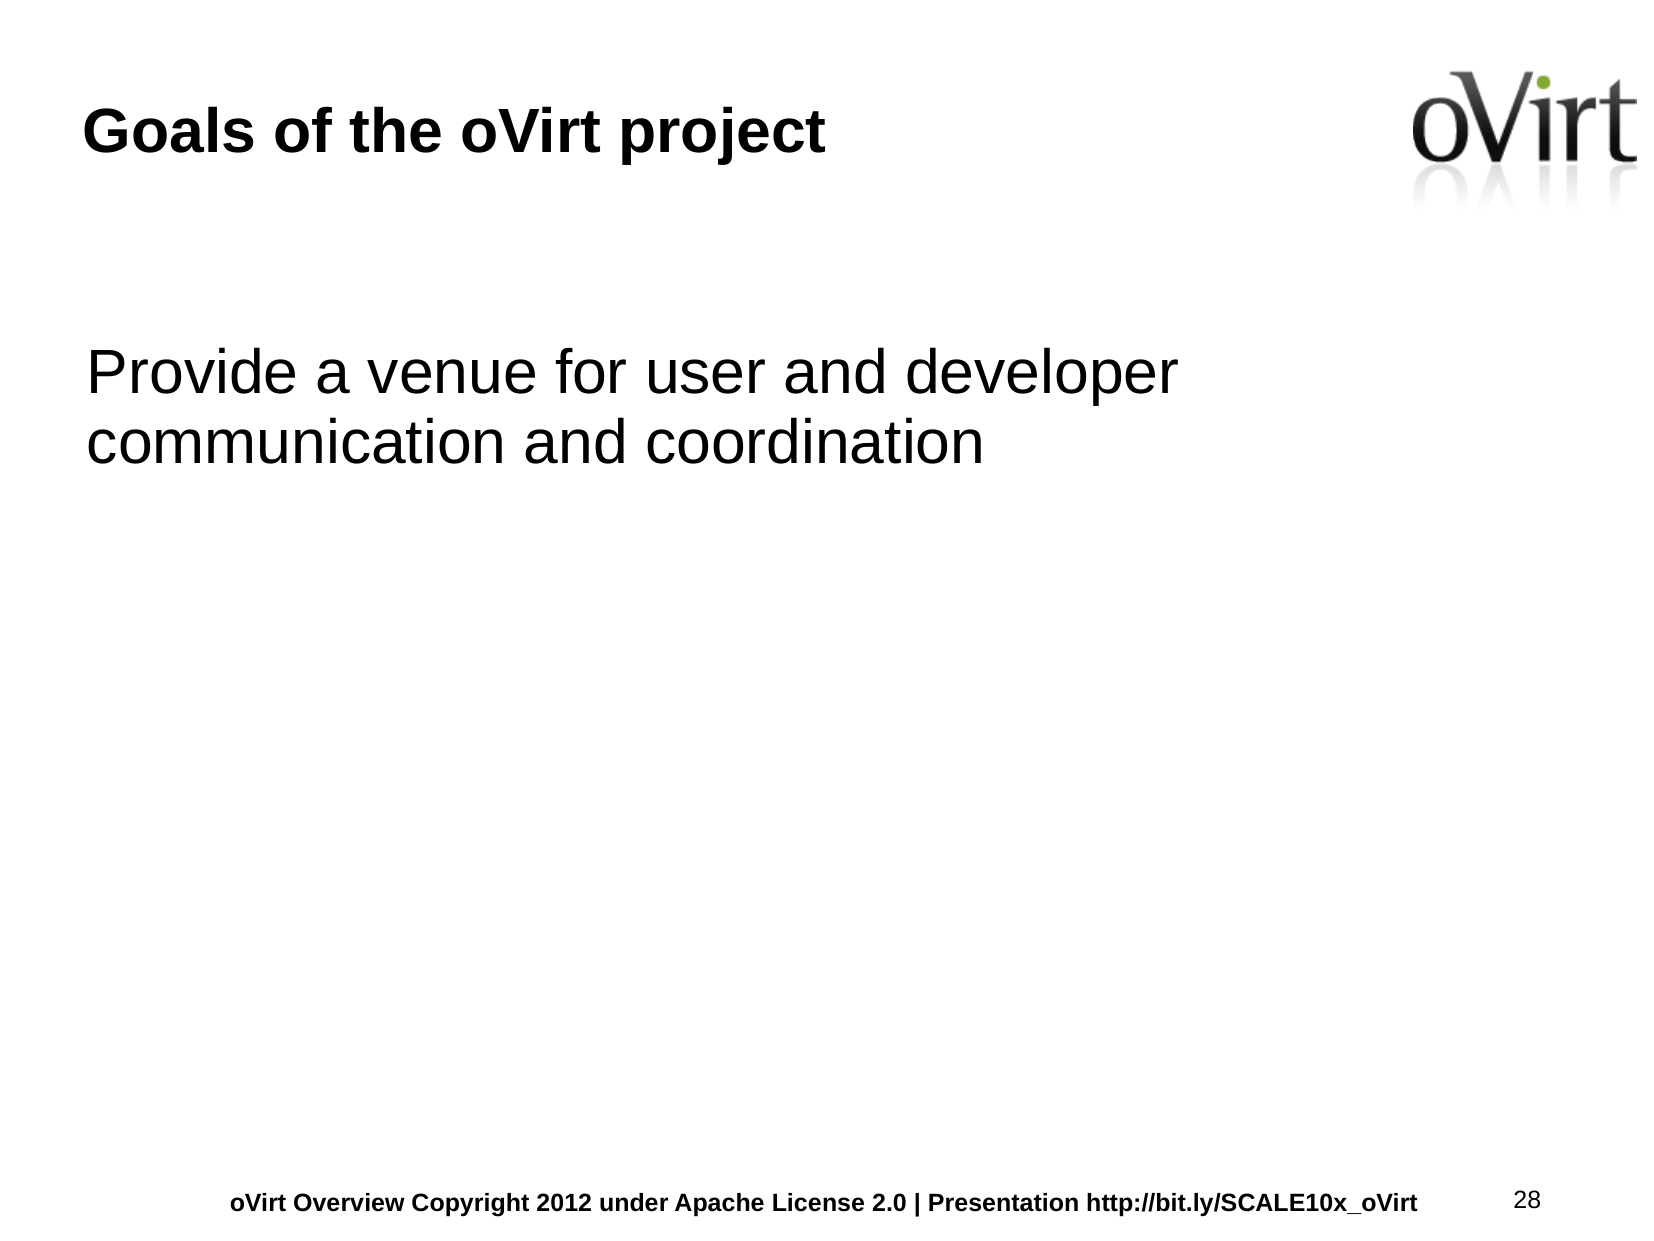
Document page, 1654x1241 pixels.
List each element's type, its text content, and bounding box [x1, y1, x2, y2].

list Provide a venue for user and developer communication and coordination [86, 337, 1576, 526]
picture [1413, 63, 1637, 212]
title Goals of the oVirt project [82, 37, 1303, 226]
